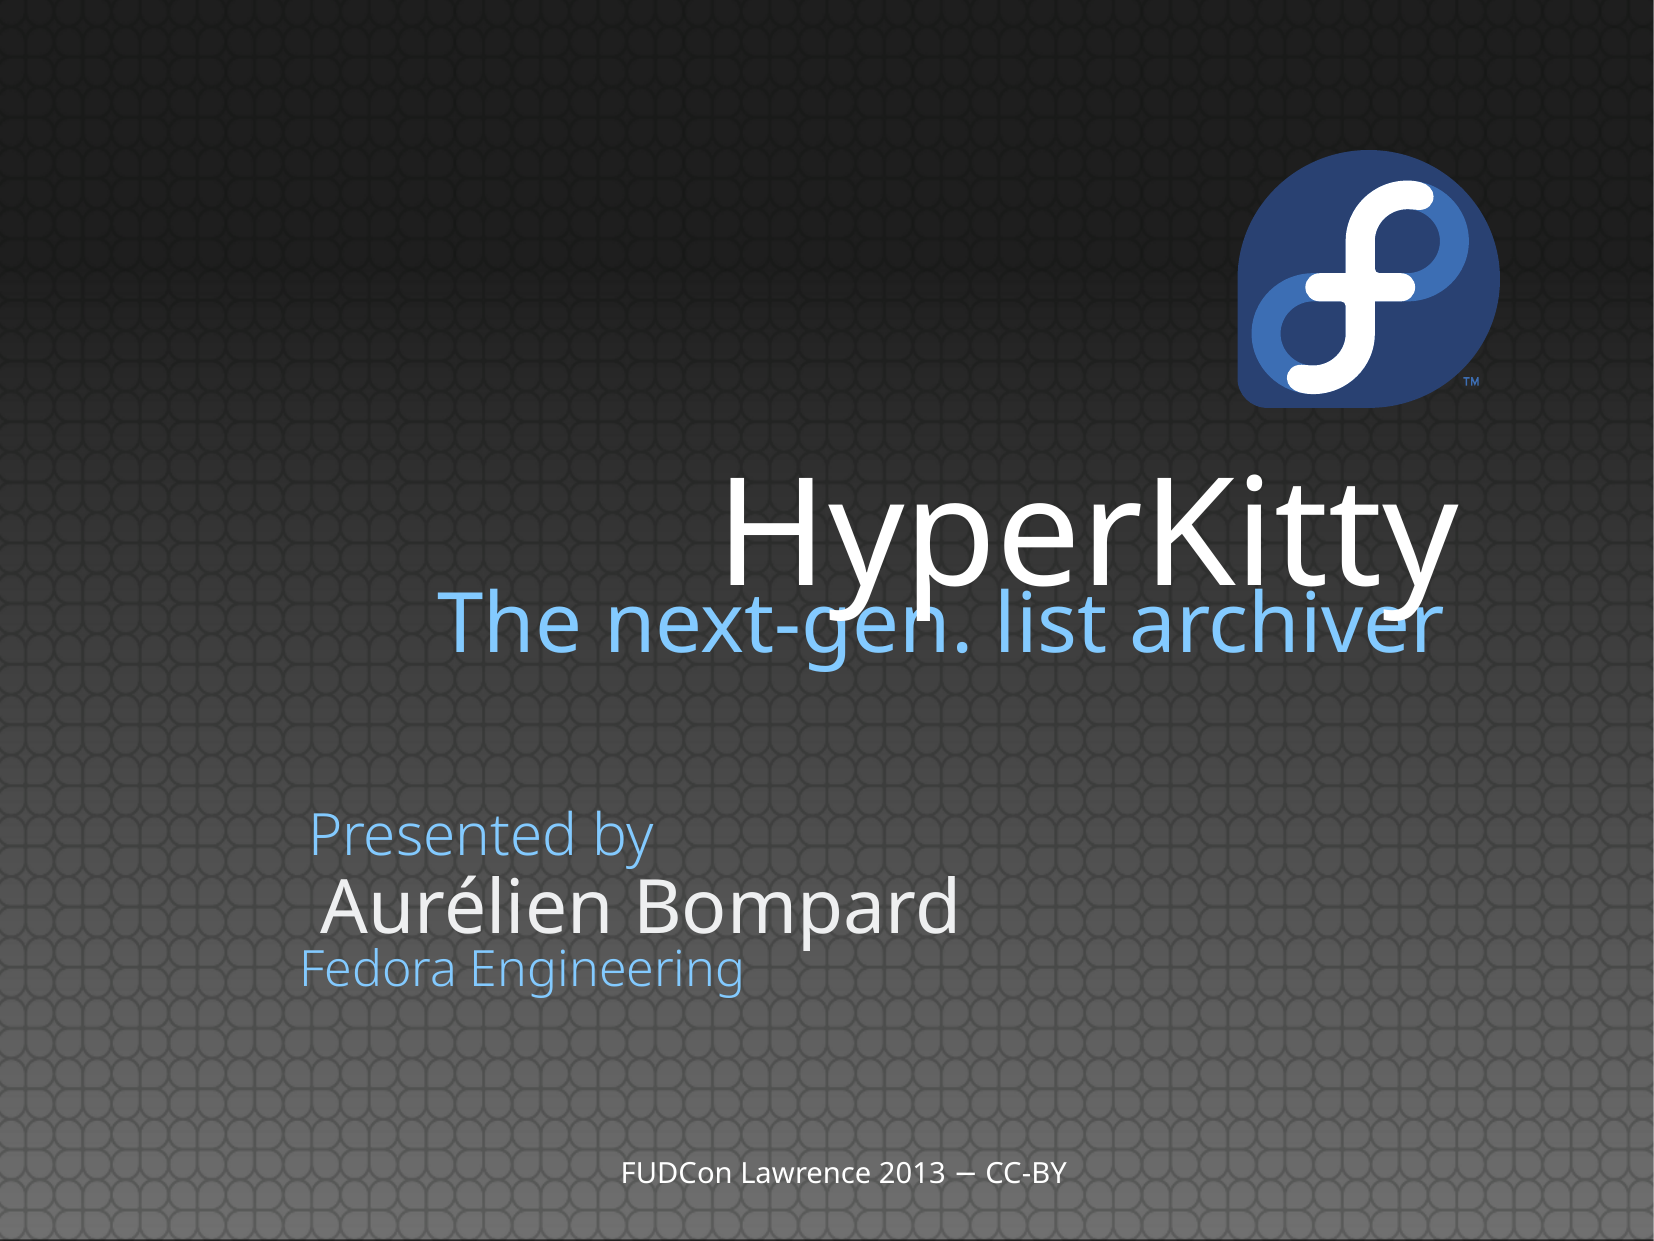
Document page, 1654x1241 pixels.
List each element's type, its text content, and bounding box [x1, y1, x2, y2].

text_box Aurélien Bompard [305, 846, 1057, 955]
text_box FUDCon Lawrence 2013 − CC-BY [618, 1144, 1070, 1229]
subtitle The next-gen. list archiver [100, 620, 1447, 672]
text_box Presented by [293, 785, 694, 874]
text_box Fedora Engineering [284, 925, 797, 1003]
text_box HyperKitty [37, 417, 1475, 620]
picture [0, 0, 1654, 1241]
